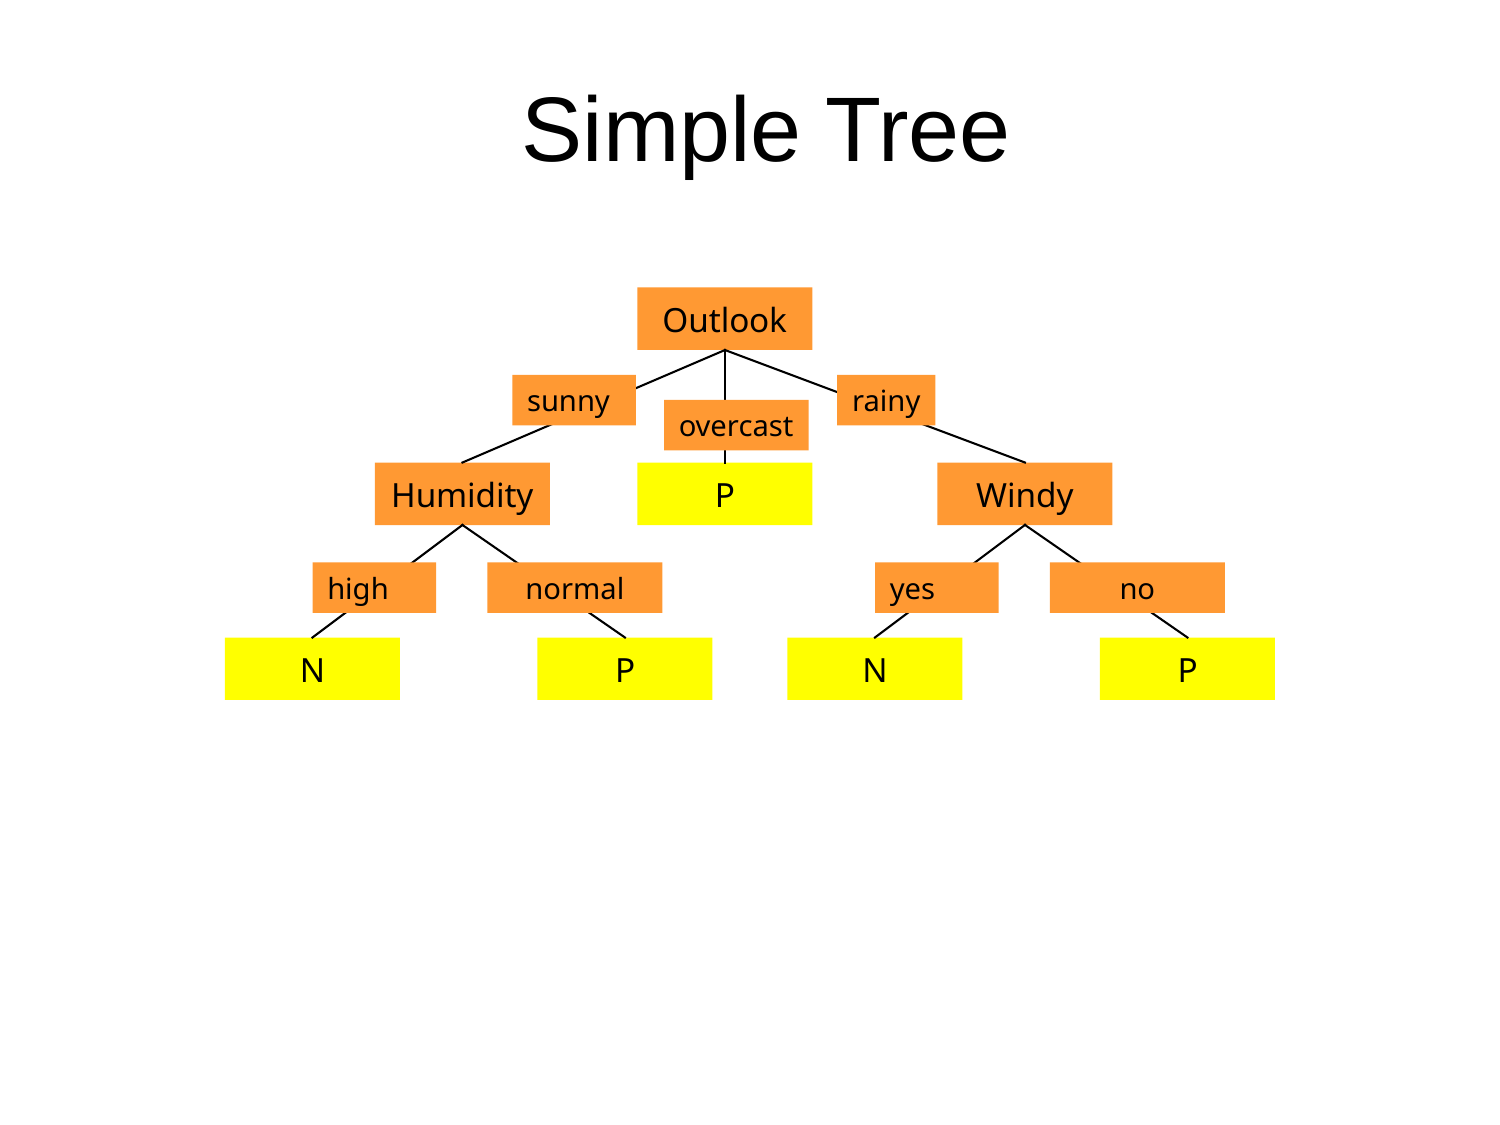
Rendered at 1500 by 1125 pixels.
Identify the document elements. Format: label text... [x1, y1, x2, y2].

text_box no [1049, 562, 1225, 613]
text_box Outlook [637, 287, 813, 350]
text_box P [1099, 637, 1275, 700]
text_box P [537, 637, 713, 700]
text_box high [312, 562, 437, 613]
text_box Windy [937, 462, 1113, 526]
text_box N [224, 637, 400, 700]
text_box N [787, 637, 963, 700]
text_box yes [875, 562, 999, 613]
text_box normal [487, 562, 663, 613]
title Simple Tree [24, 0, 1476, 188]
text_box Humidity [374, 462, 550, 526]
text_box overcast [664, 399, 809, 451]
text_box rainy [837, 374, 936, 426]
text_box sunny [512, 374, 636, 426]
text_box P [637, 462, 813, 526]
